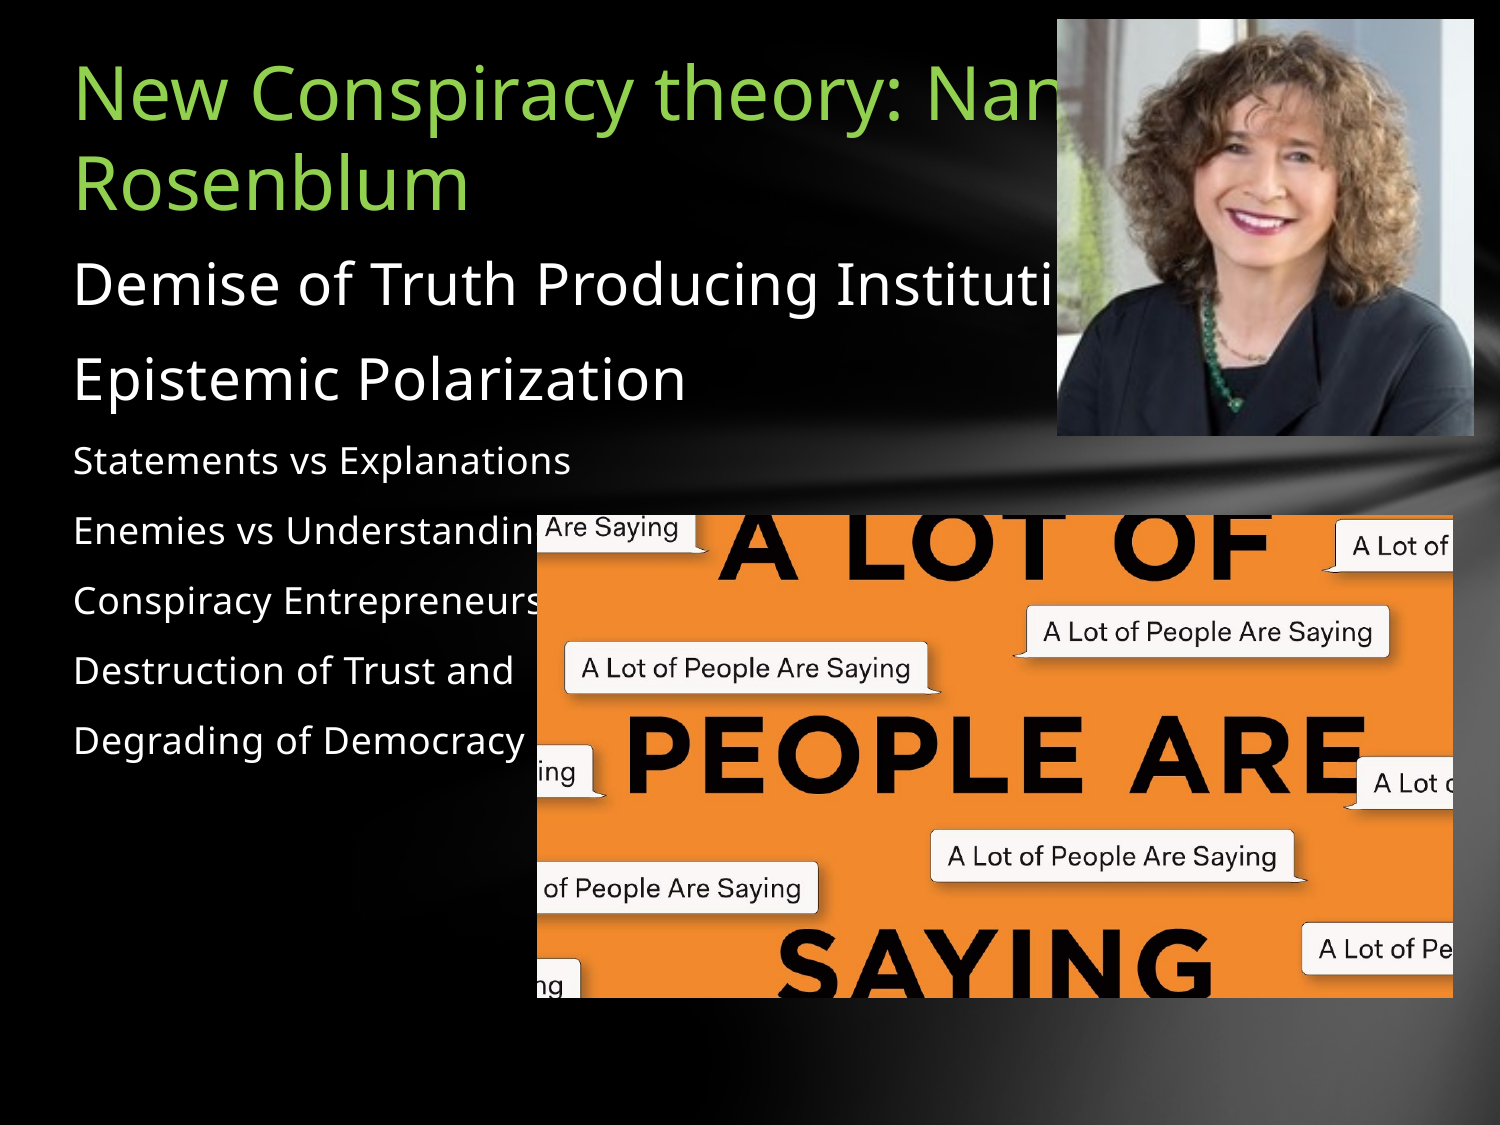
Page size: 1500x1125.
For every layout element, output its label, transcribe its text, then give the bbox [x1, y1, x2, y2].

picture [537, 515, 1453, 998]
picture [1057, 19, 1474, 436]
list Demise of Truth Producing Institutions Epistemic Polarization Statements vs Explanations Enemies vs Understanding Conspiracy Entrepreneurs Destruction of Trust and Degrading of Democracy [57, 239, 1318, 1015]
title New Conspiracy theory: Nancy Rosenblum [57, 37, 1057, 213]
